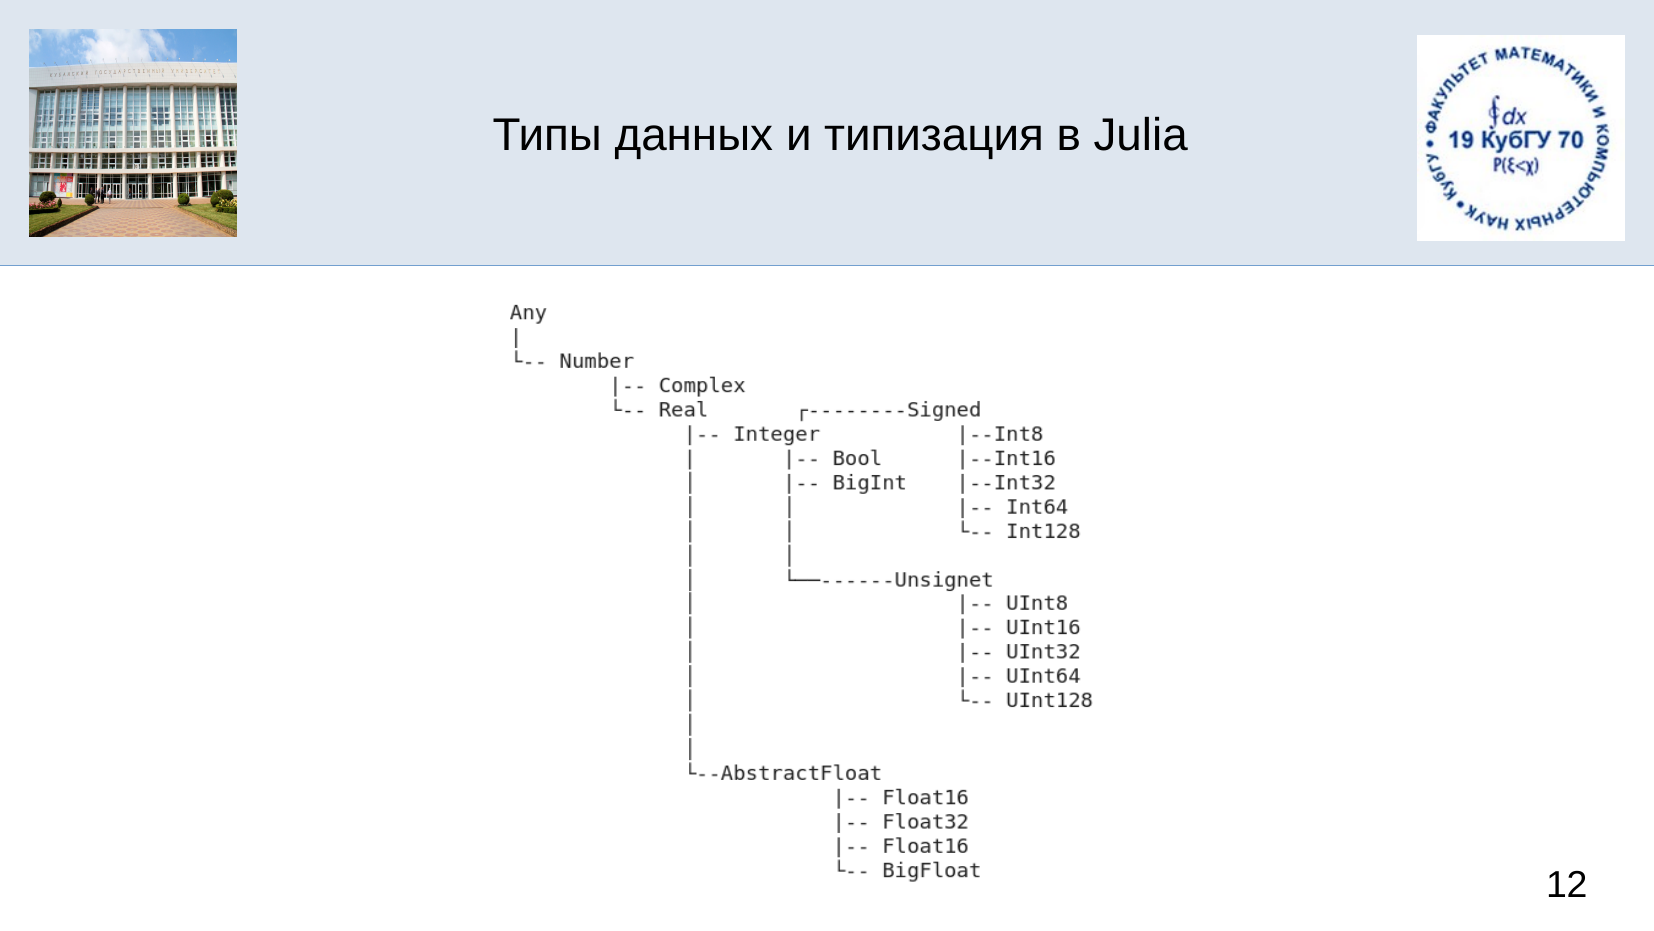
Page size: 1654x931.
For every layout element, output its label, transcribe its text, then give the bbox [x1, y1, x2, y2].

text_box <номер> [1531, 856, 1654, 927]
picture [471, 295, 1241, 897]
picture [1417, 35, 1625, 241]
text_box [0, 0, 1654, 265]
picture [29, 29, 237, 238]
title Типы данных и типизация в Julia [279, 6, 1402, 263]
